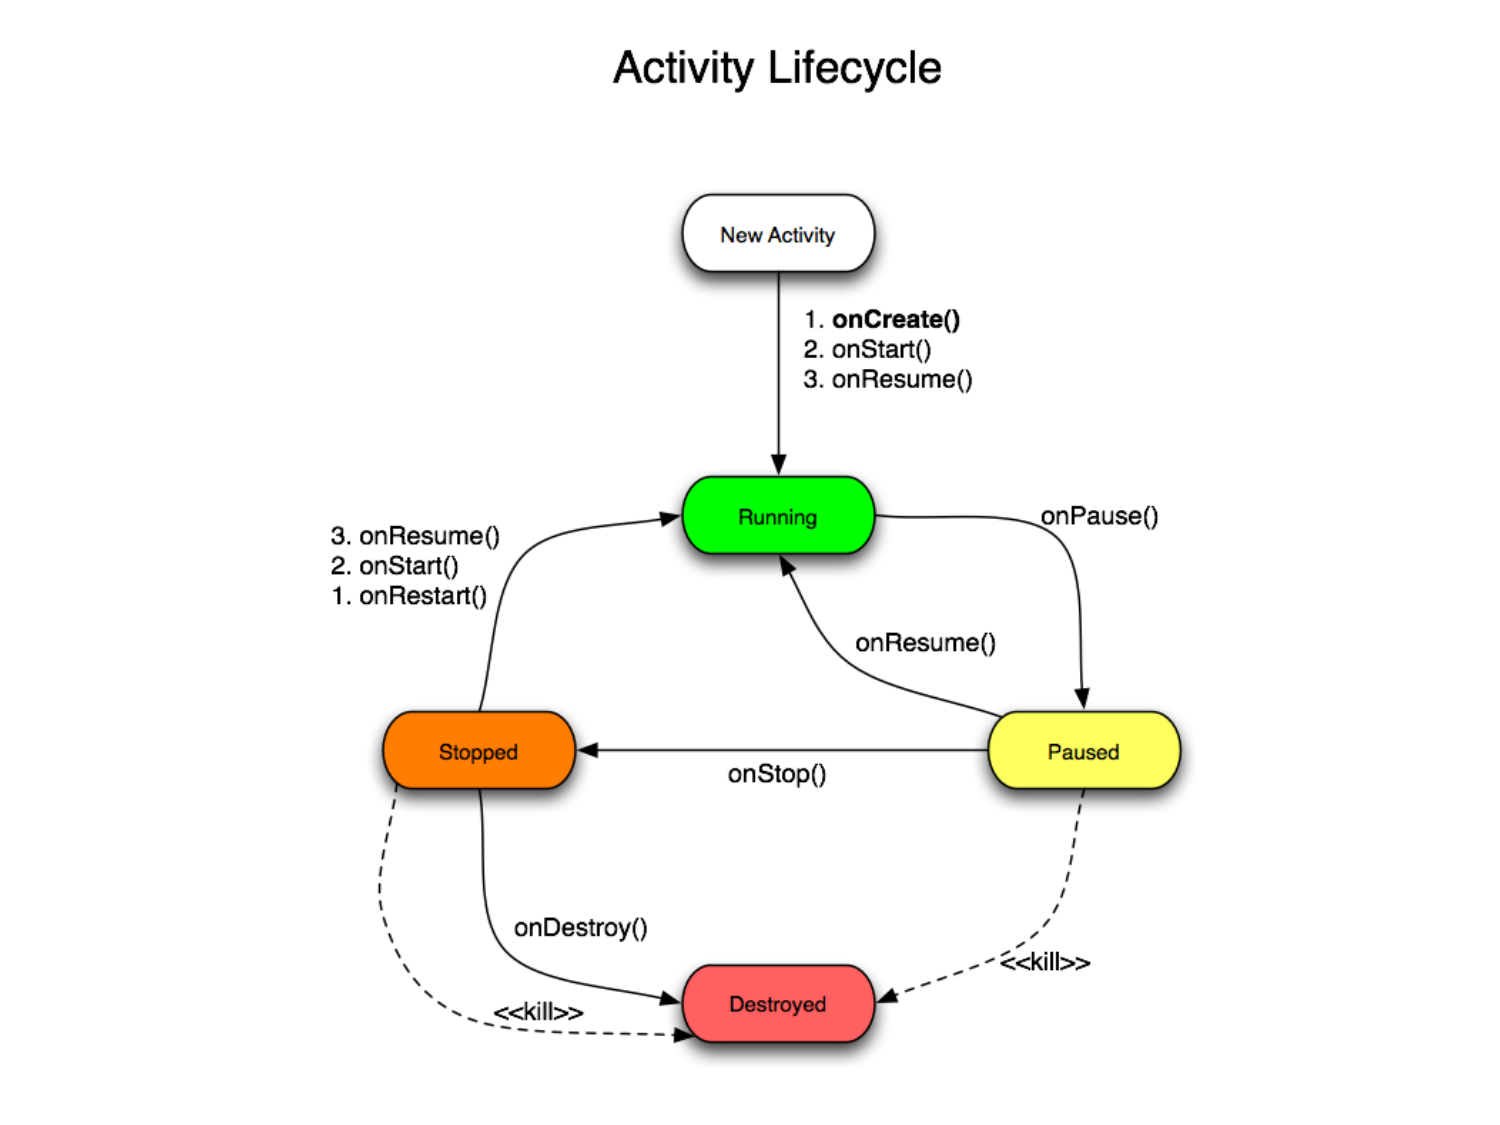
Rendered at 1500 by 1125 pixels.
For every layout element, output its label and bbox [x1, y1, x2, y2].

picture [312, 19, 1223, 1093]
